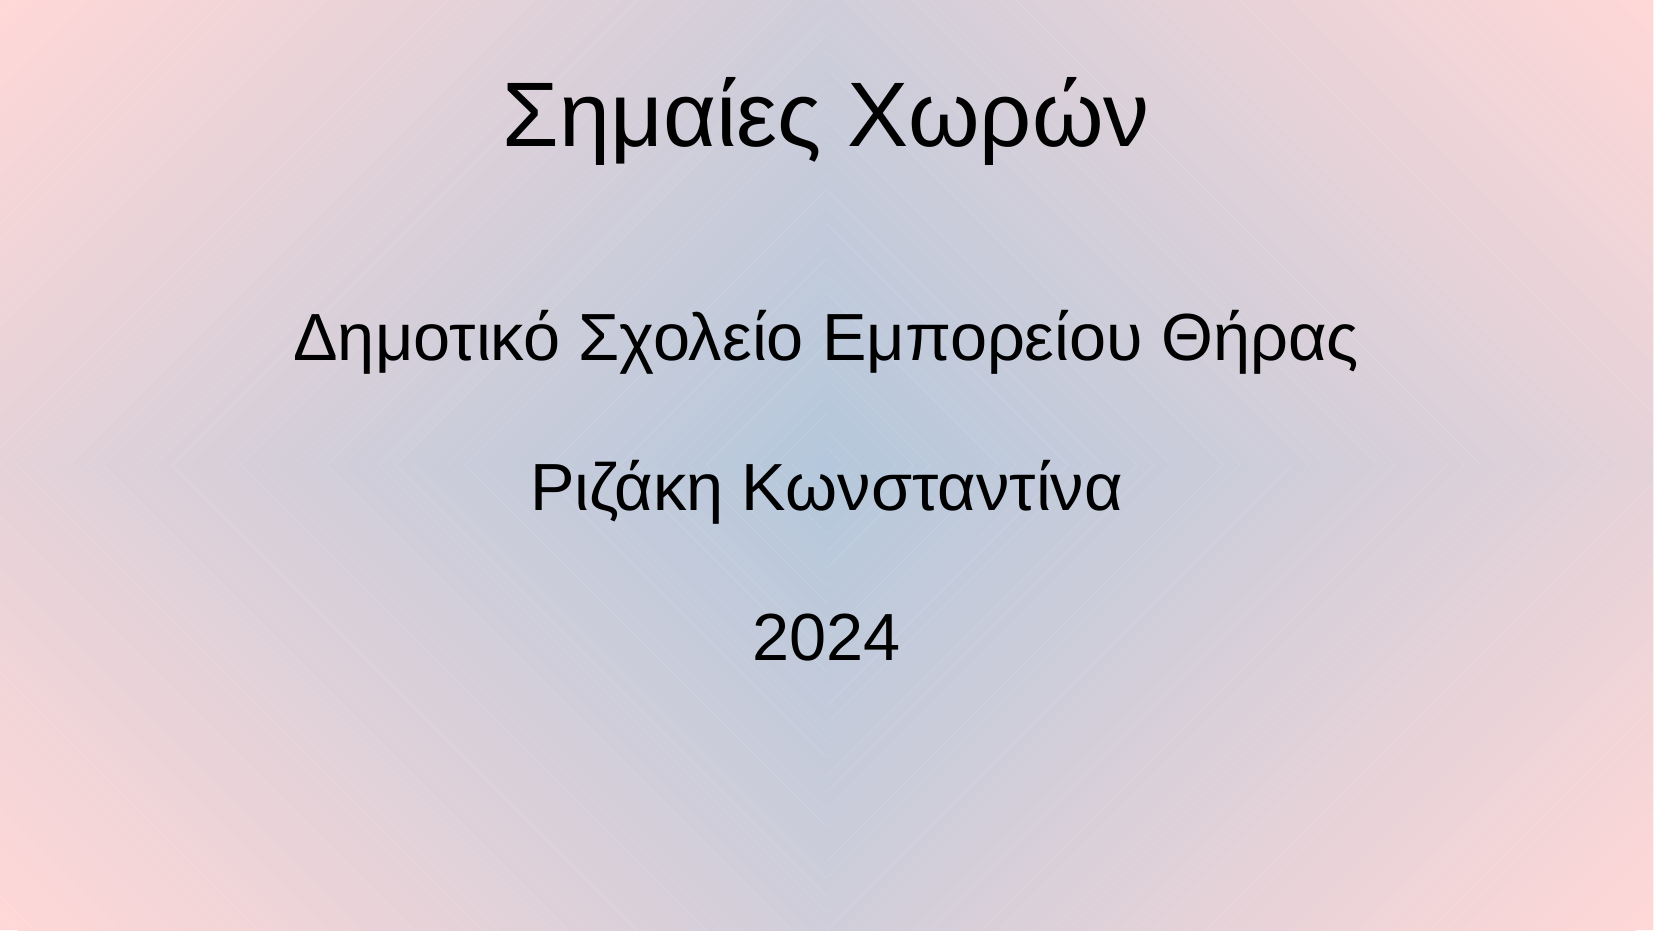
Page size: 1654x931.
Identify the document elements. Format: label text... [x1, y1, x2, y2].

title Σημαίες Χωρών [82, 37, 1571, 193]
subtitle Δημοτικό Σχολείο Εμπορείου Θήρας Ριζάκη Κωνσταντίνα 2024 [82, 217, 1571, 758]
